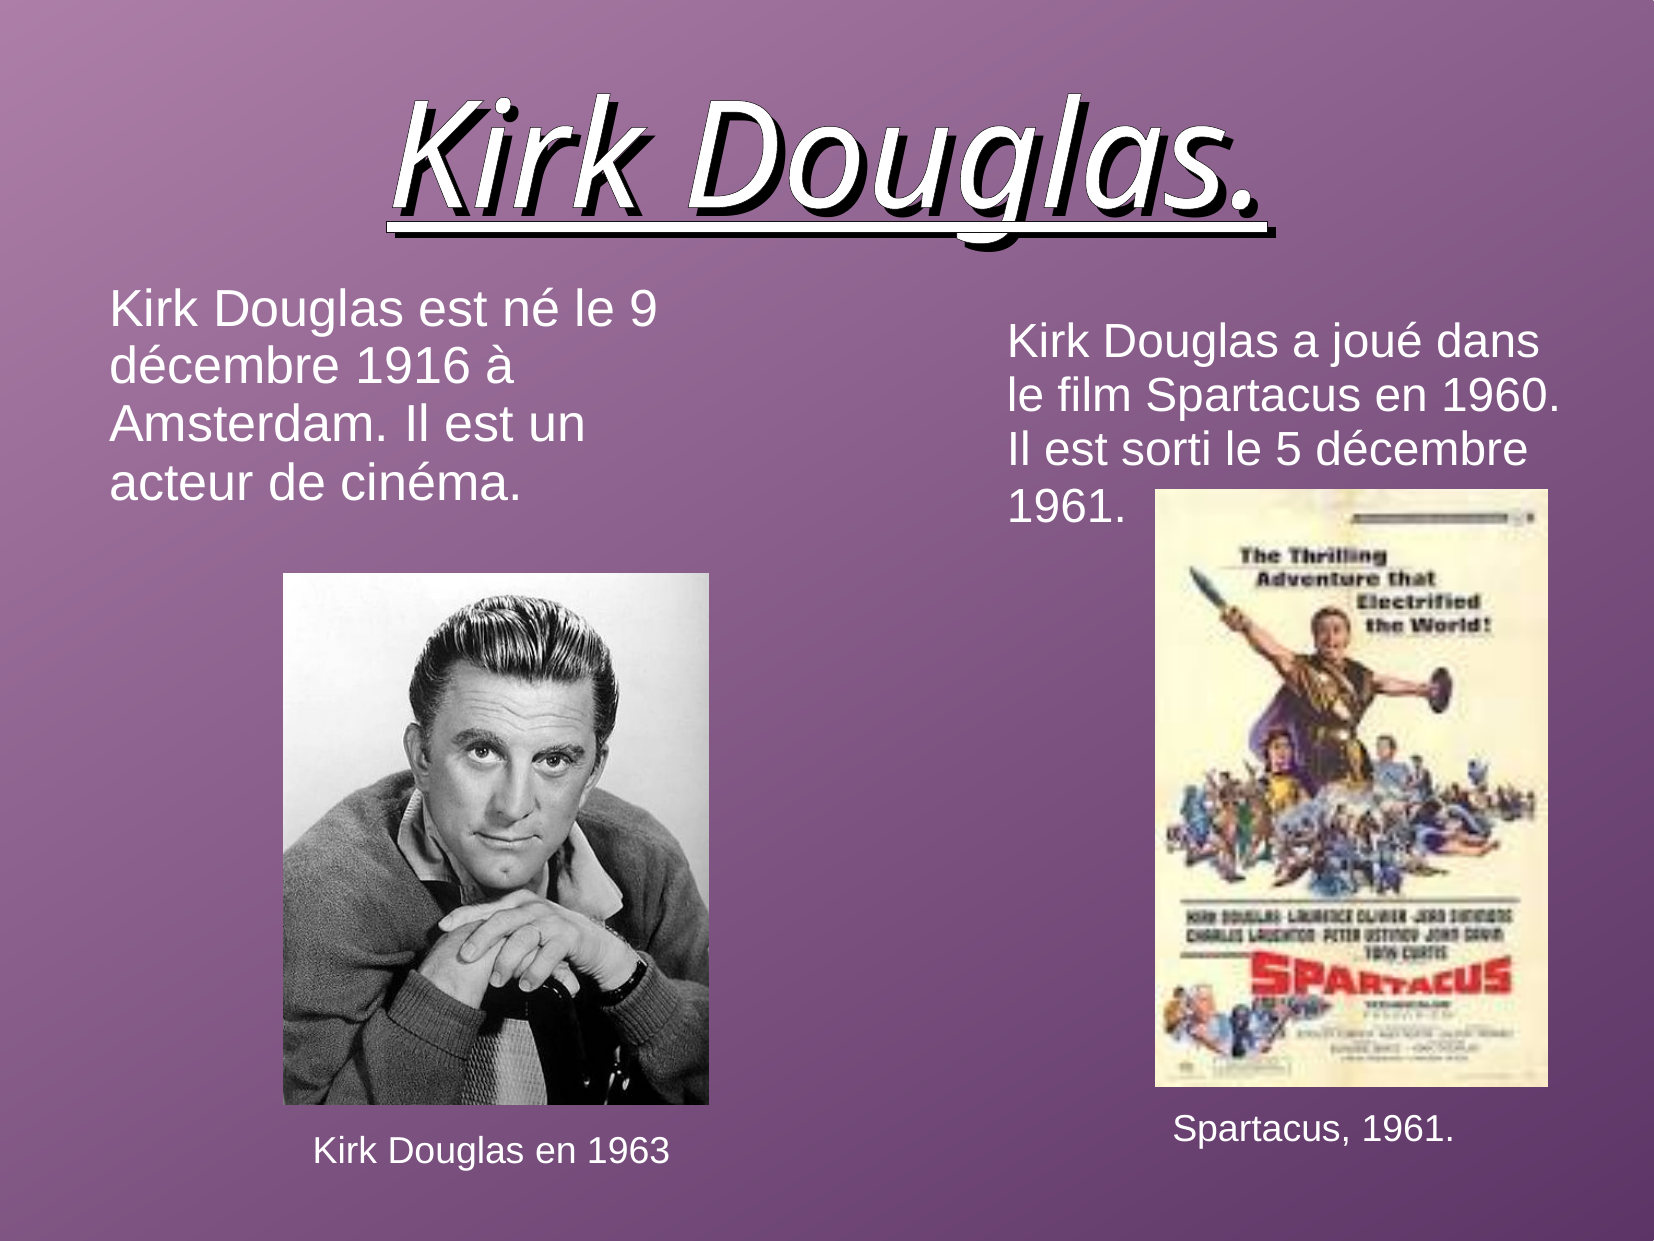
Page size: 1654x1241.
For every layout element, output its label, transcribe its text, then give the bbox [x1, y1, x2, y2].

picture [283, 573, 709, 1105]
title Kirk Douglas. [82, 47, 1571, 252]
picture [1155, 489, 1548, 1087]
text_box Kirk Douglas est né le 9 décembre 1916 à Amsterdam. Il est un acteur de cinéma. [94, 271, 709, 575]
text_box Kirk Douglas a joué dans le film Spartacus en 1960. Il est sorti le 5 décembre 1961. [992, 307, 1607, 540]
text_box Kirk Douglas en 1963 [297, 1121, 747, 1197]
text_box Spartacus, 1961. [1157, 1100, 1654, 1158]
